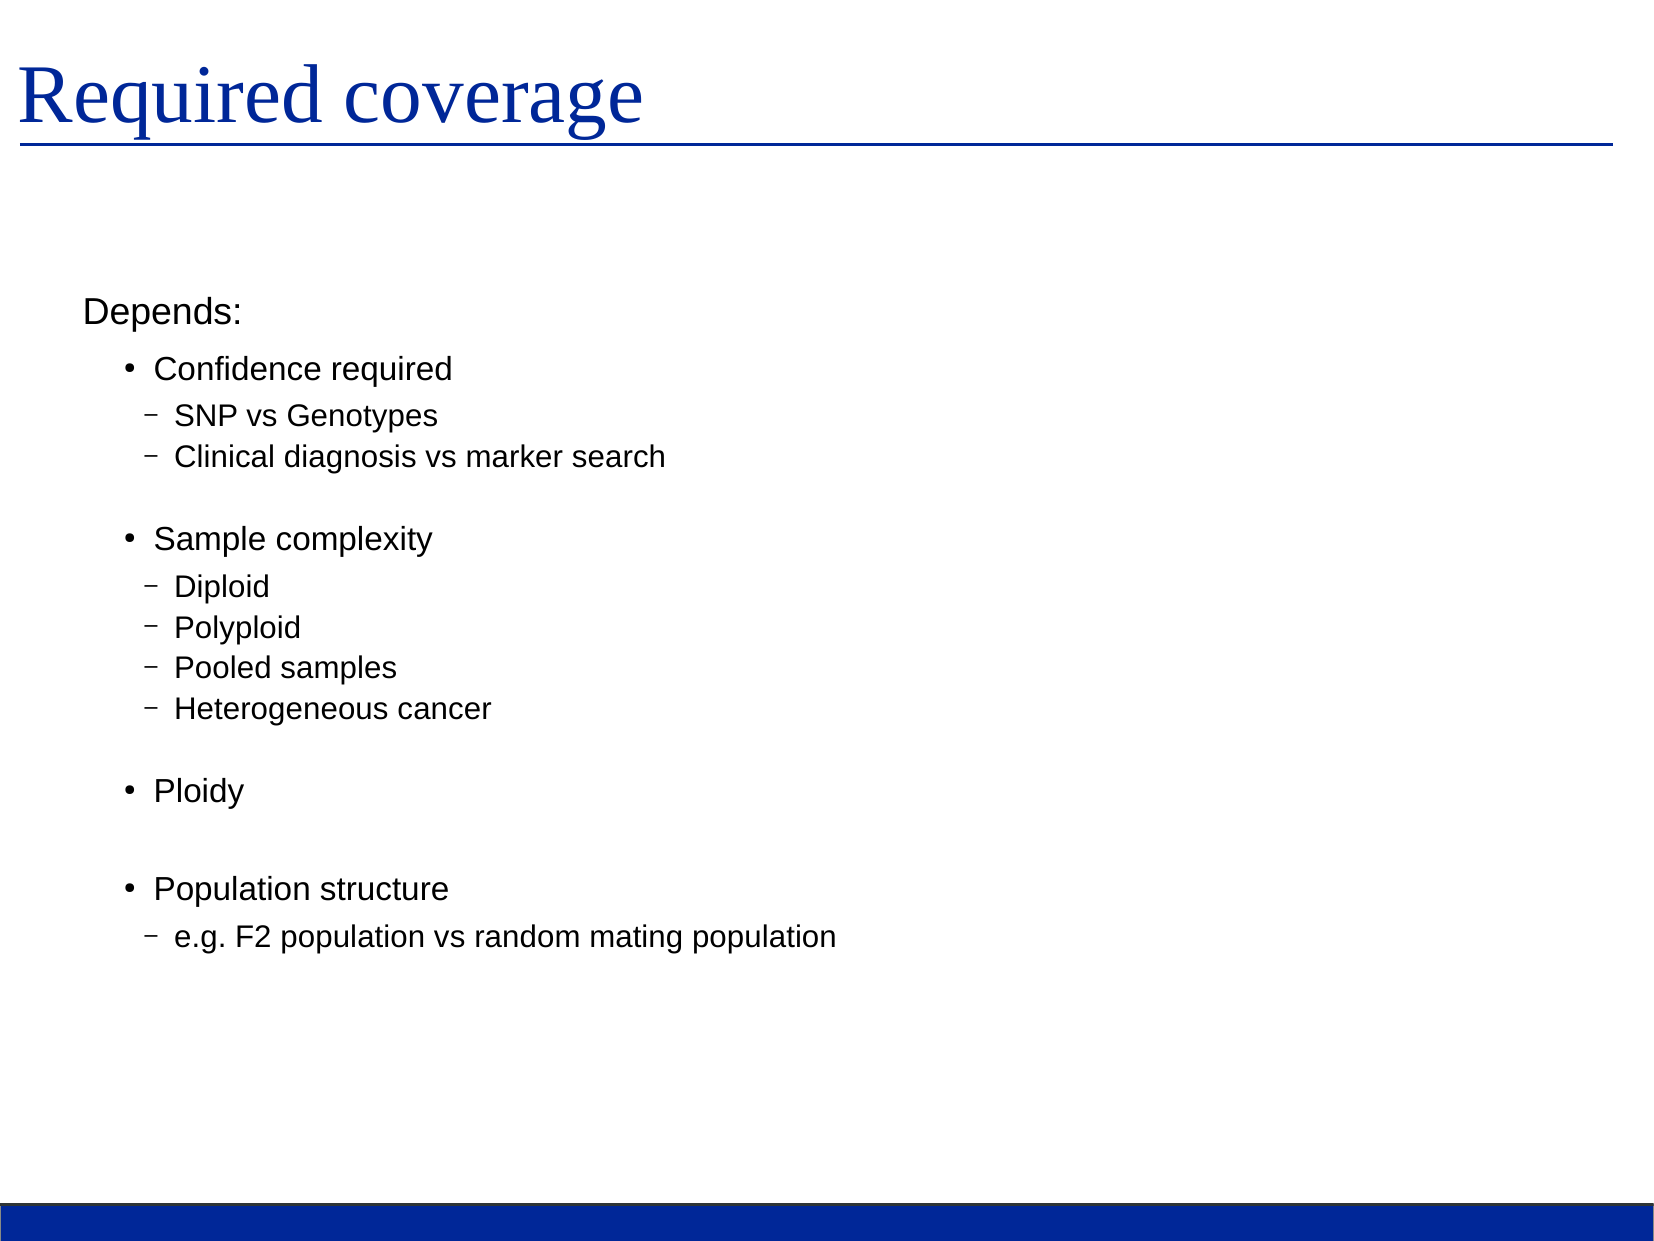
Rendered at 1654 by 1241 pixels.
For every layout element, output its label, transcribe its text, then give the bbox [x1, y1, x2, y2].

title Required coverage [17, 0, 1589, 198]
list Depends: Confidence required SNP vs Genotypes Clinical diagnosis vs marker search Sample complexity Diploid Polyploid Pooled samples Heterogeneous cancer Ploidy Population structure e.g. F2 population vs random mating population [82, 290, 1571, 1109]
